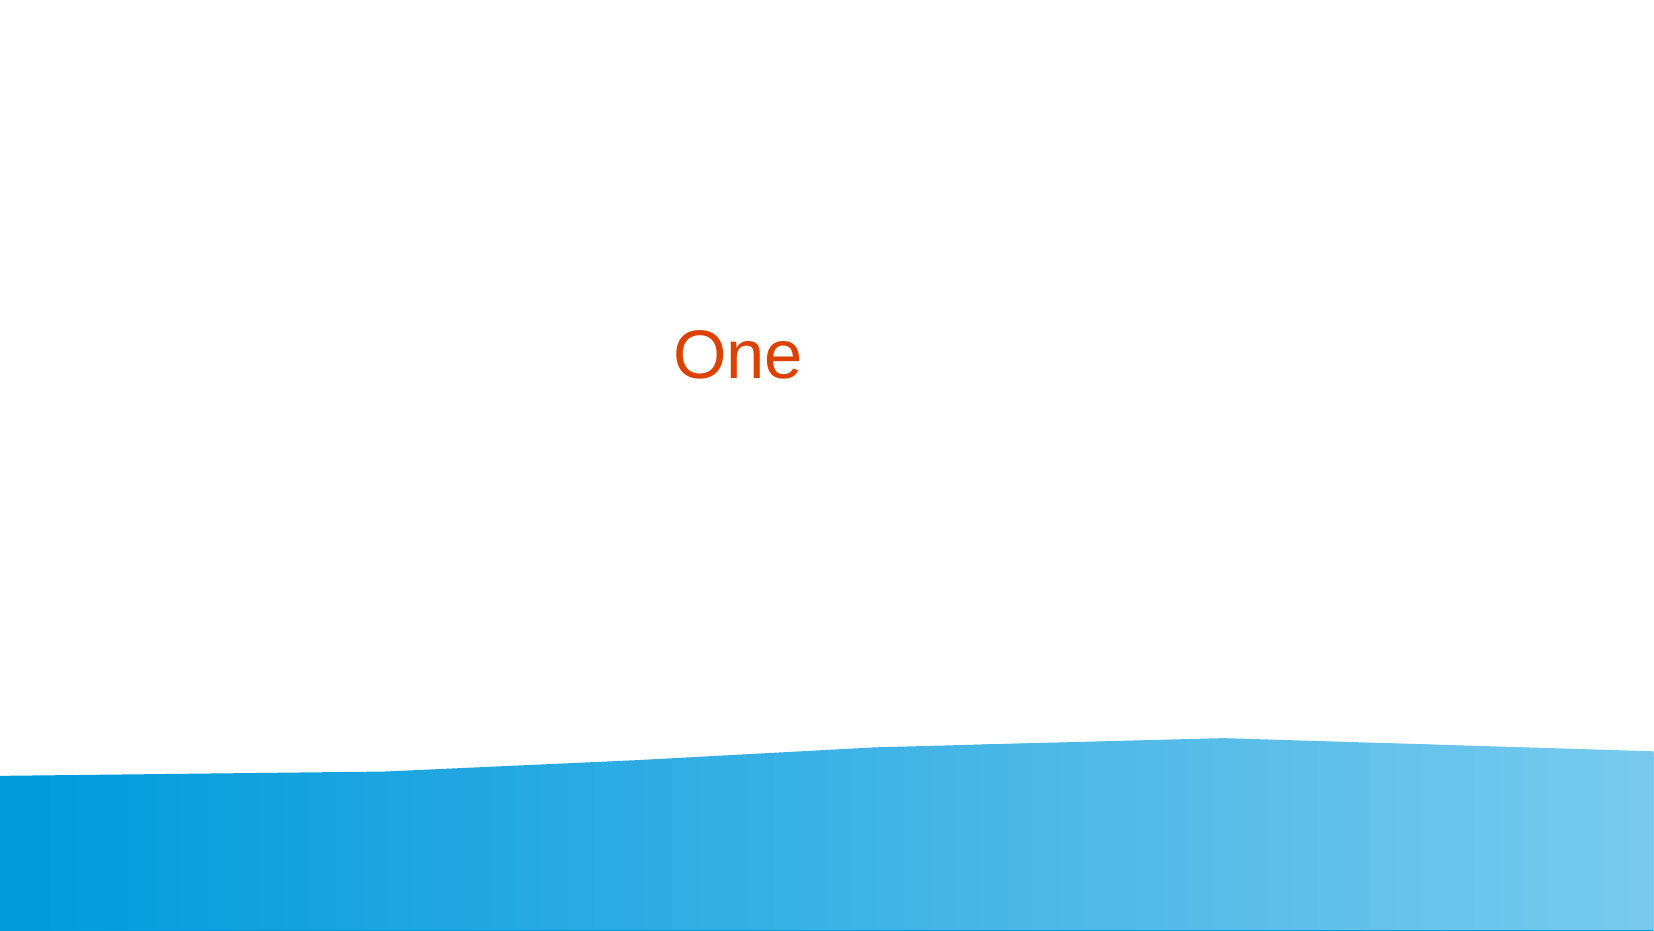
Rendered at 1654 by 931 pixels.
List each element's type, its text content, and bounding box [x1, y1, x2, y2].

title One [0, 265, 1477, 443]
